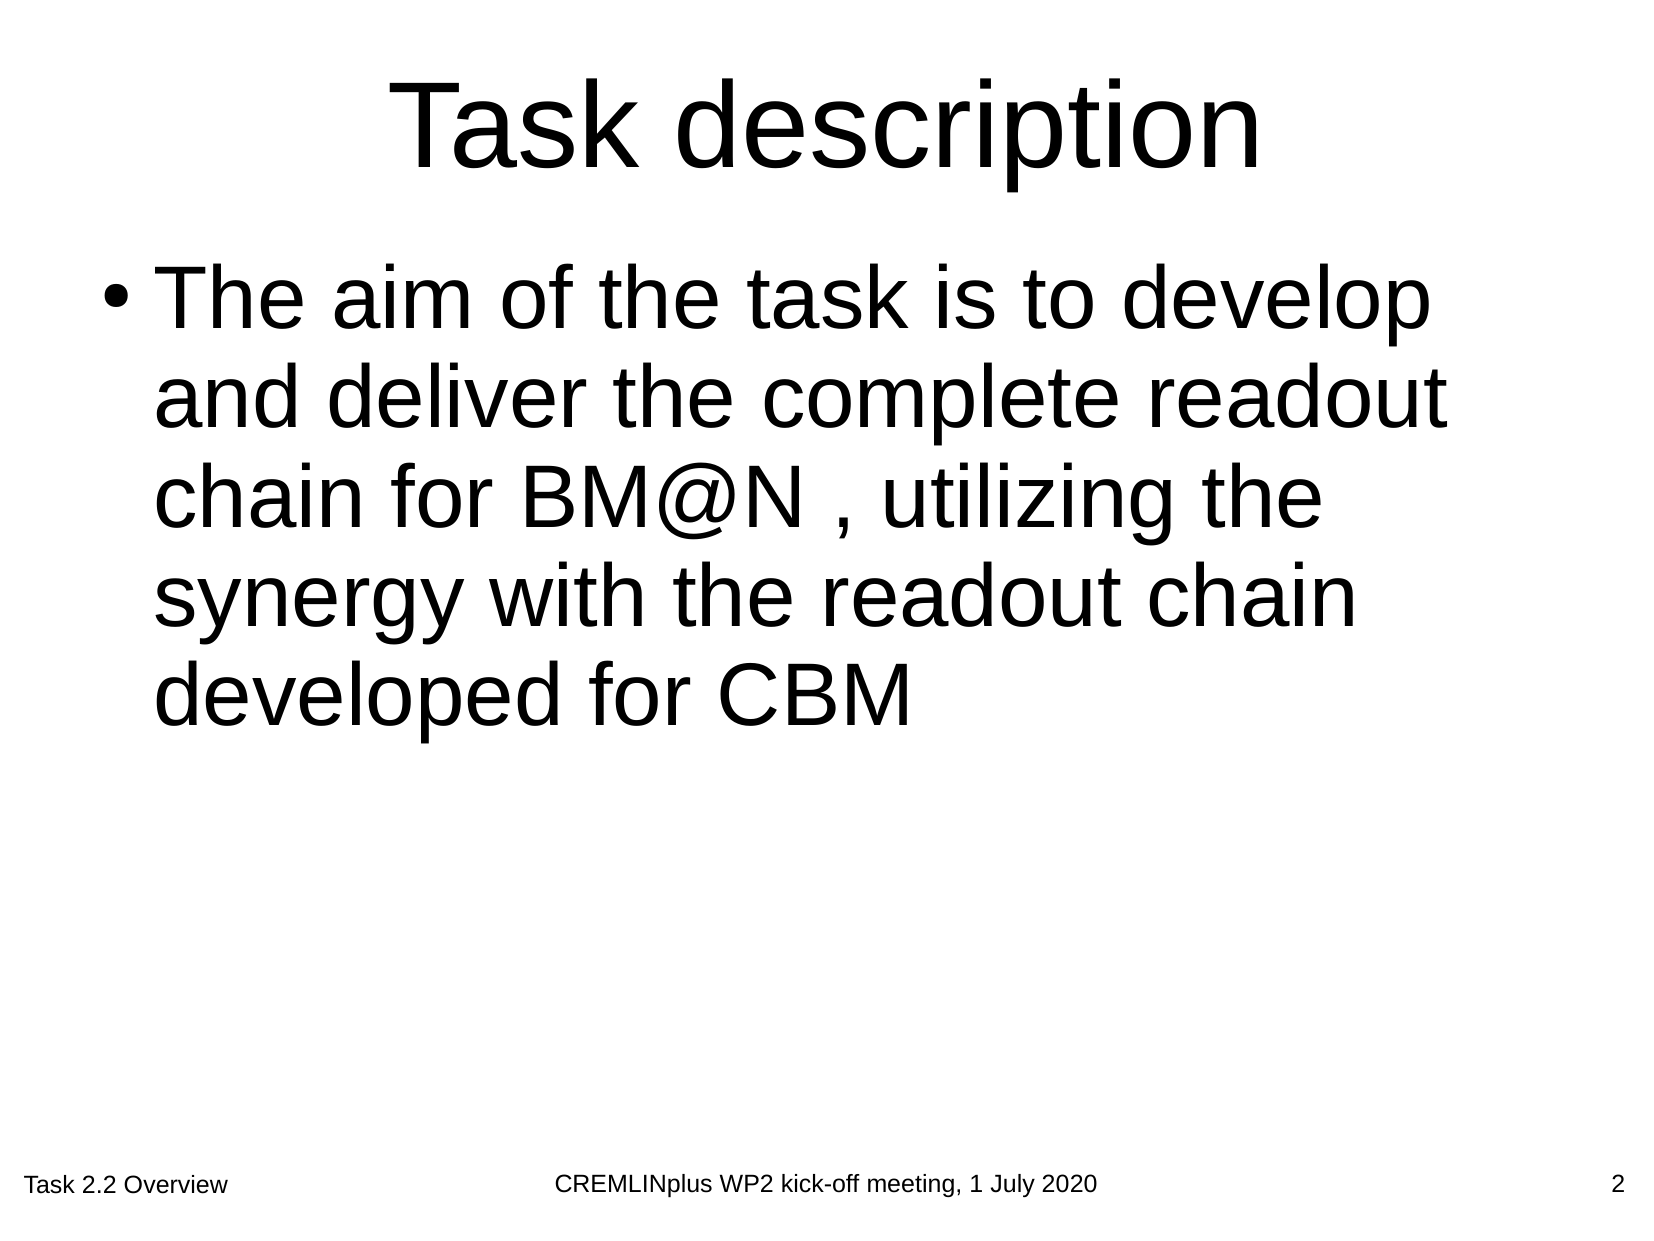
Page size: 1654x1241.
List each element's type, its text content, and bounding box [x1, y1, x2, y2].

list The aim of the task is to develop and deliver the complete readout chain for BM@N , utilizing the synergy with the readout chain developed for CBM [82, 248, 1571, 1063]
title Task description [82, 49, 1571, 201]
